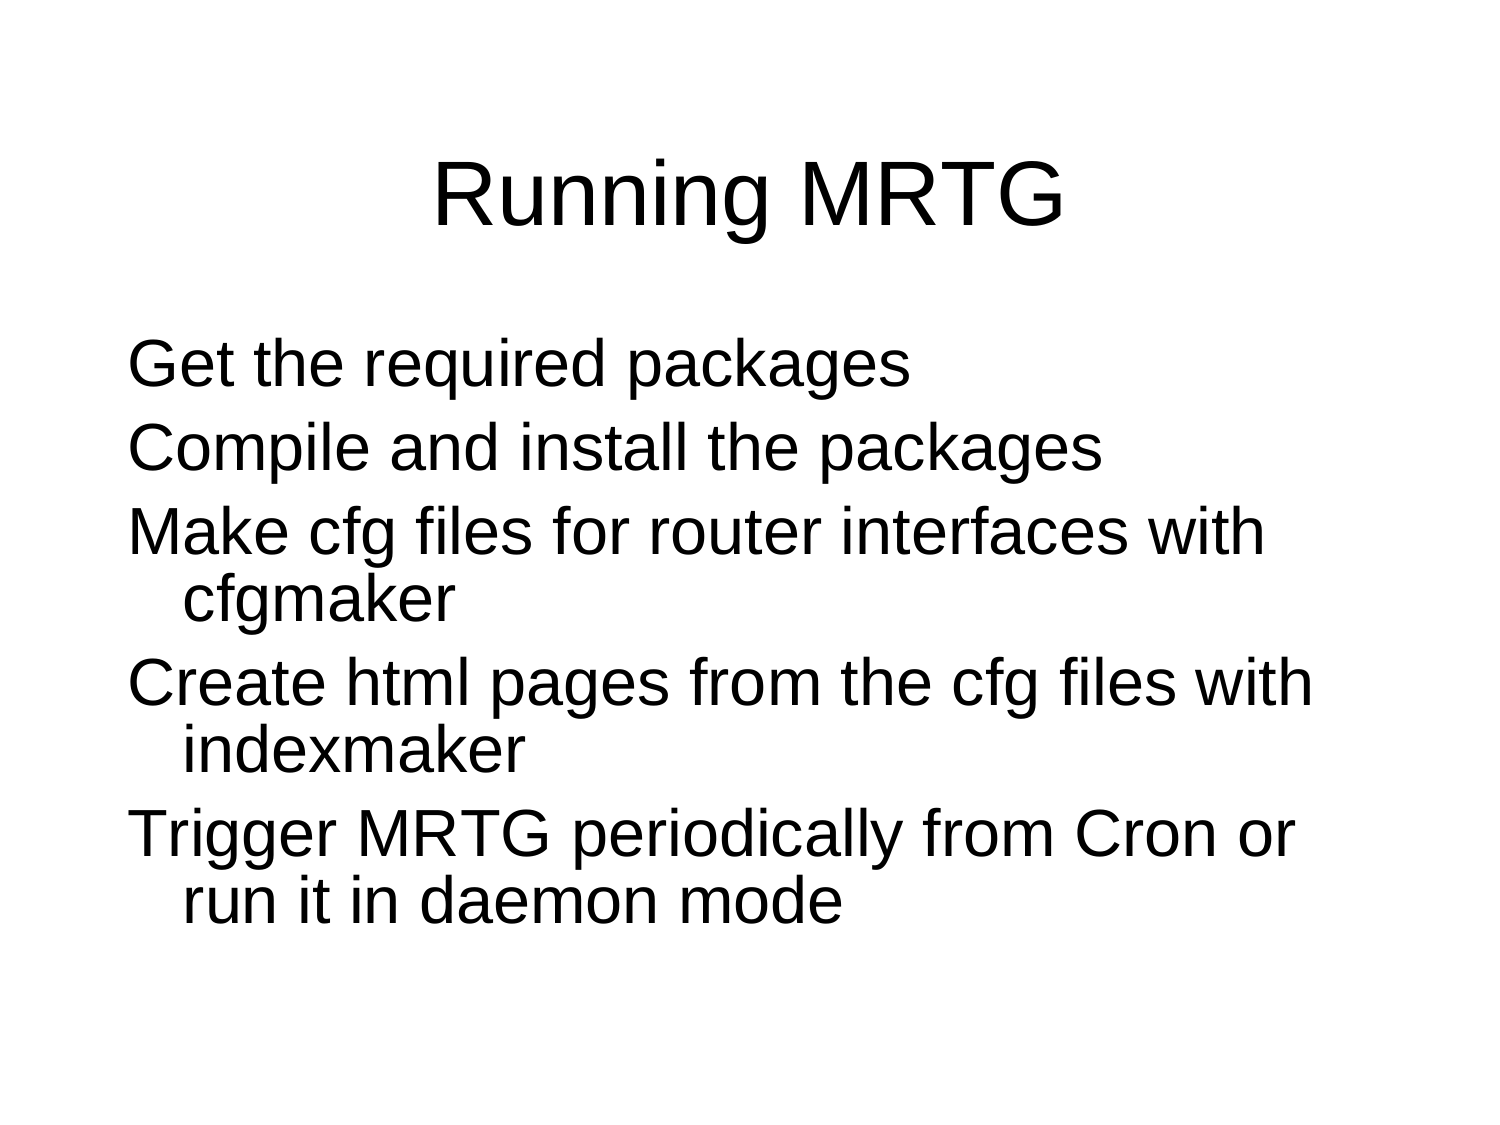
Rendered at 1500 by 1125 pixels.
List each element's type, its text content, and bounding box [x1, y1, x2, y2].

list Get the required packages Compile and install the packages Make cfg files for router interfaces with cfgmaker Create html pages from the cfg files with indexmaker Trigger MRTG periodically from Cron or run it in daemon mode [112, 324, 1388, 1001]
title Running MRTG [112, 130, 1388, 257]
